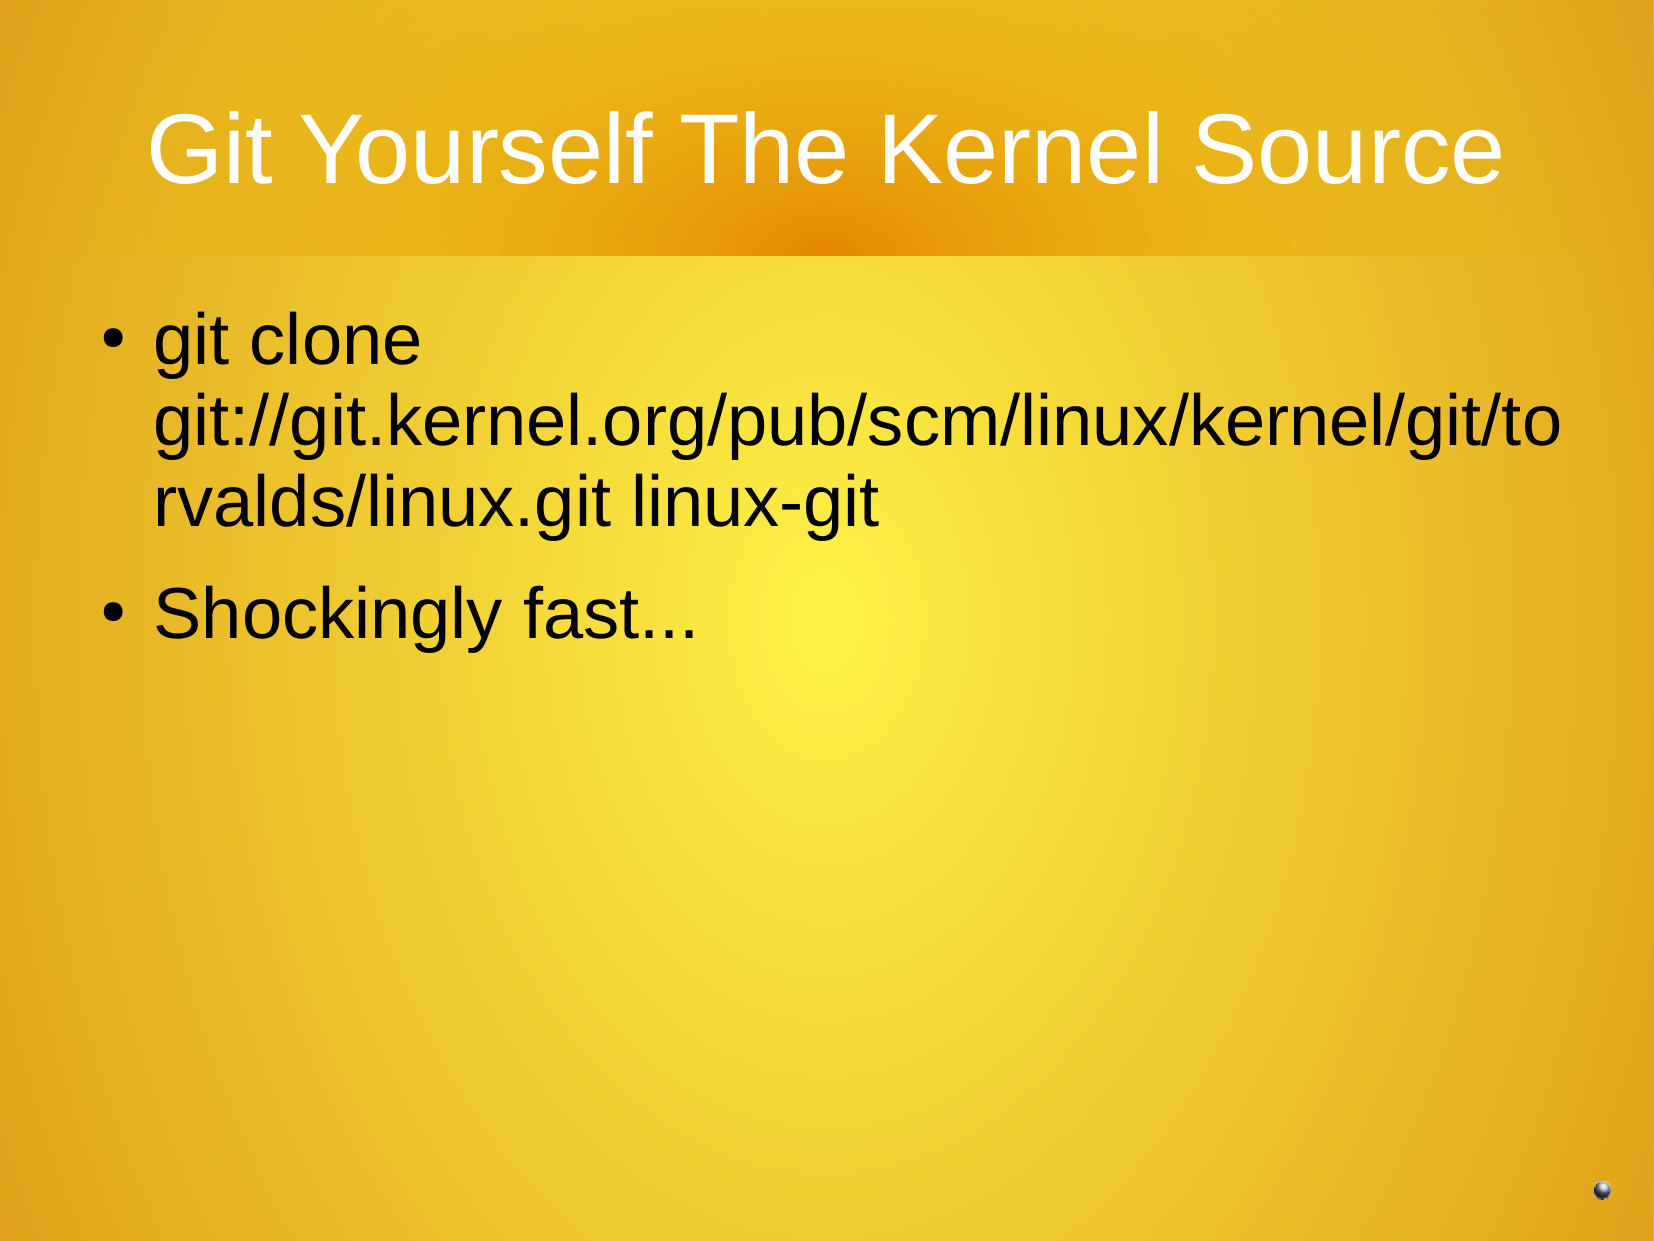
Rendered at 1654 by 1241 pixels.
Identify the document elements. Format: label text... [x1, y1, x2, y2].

title Git Yourself The Kernel Source [82, 47, 1571, 252]
list git clone git://git.kernel.org/pub/scm/linux/kernel/git/torvalds/linux.git linux-git Shockingly fast... [82, 299, 1571, 1019]
picture [1594, 1181, 1612, 1200]
